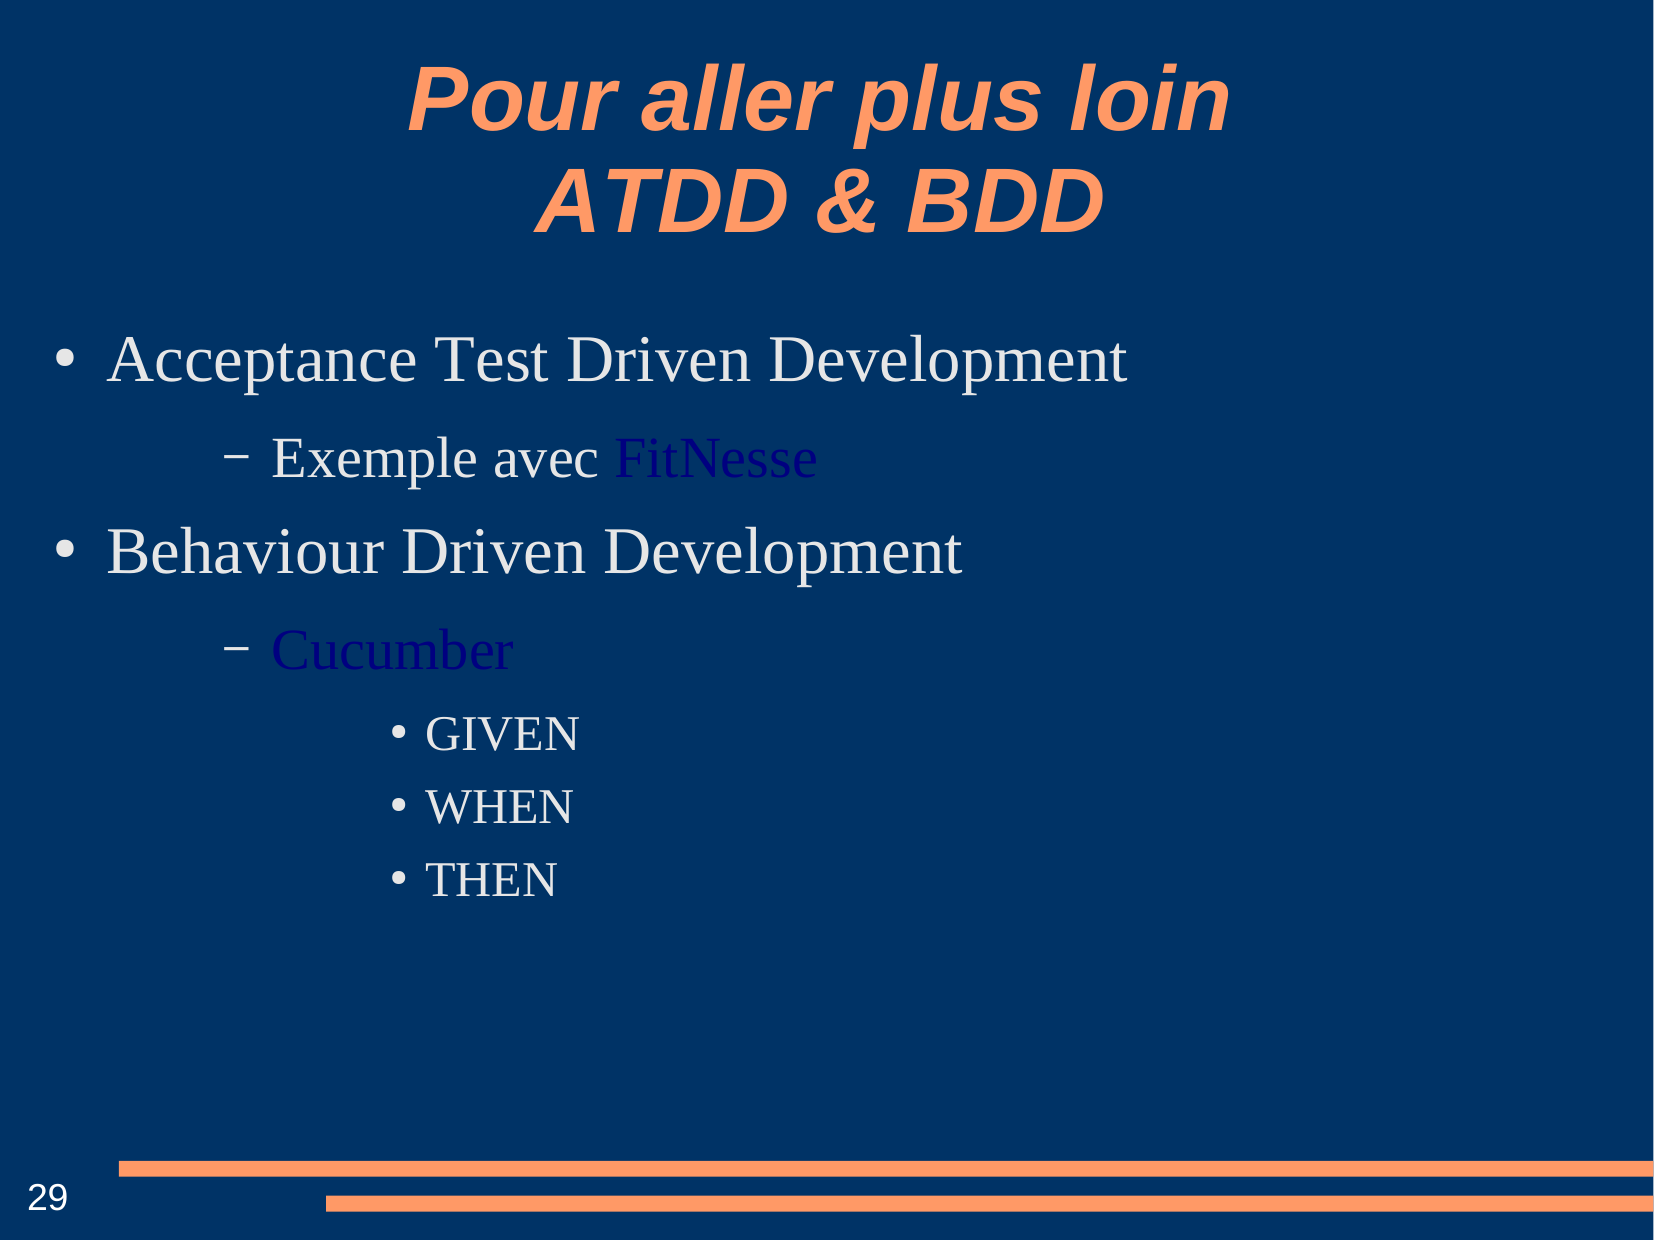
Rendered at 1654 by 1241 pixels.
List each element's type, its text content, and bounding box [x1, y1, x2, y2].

title Pour aller plus loin ATDD & BDD [35, 46, 1607, 254]
list Acceptance Test Driven Development Exemple avec FitNesse Behaviour Driven Development Cucumber GIVEN WHEN THEN [35, 322, 1607, 1099]
